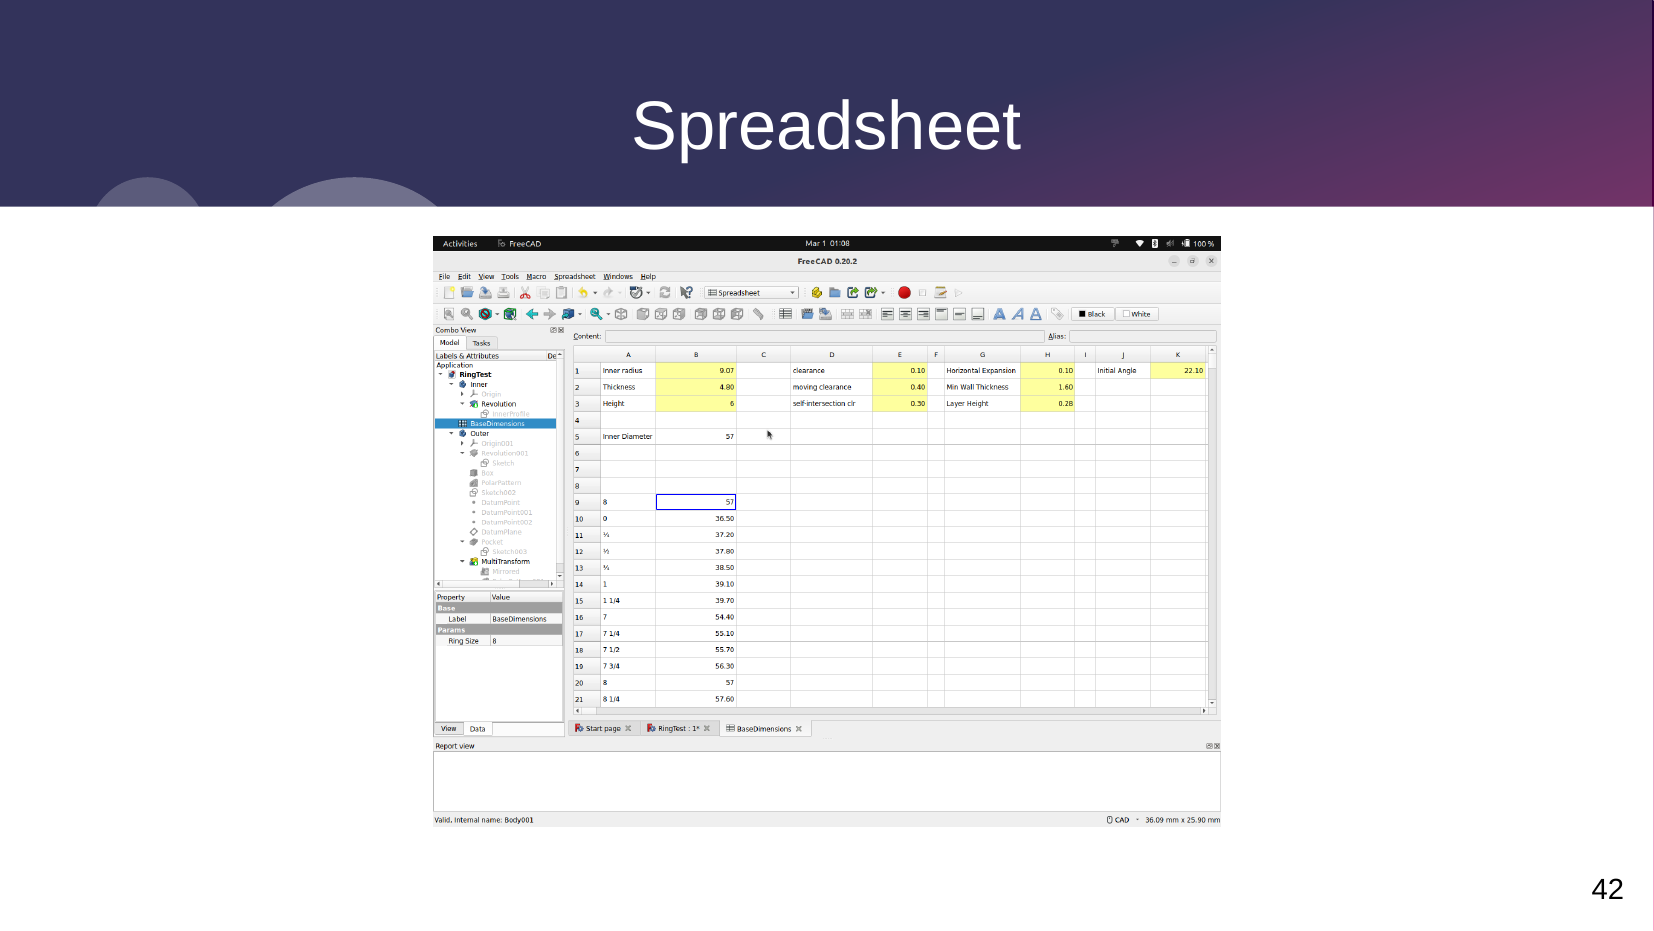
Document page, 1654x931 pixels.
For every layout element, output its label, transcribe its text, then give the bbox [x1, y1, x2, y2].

picture [433, 236, 1221, 827]
title Spreadsheet [88, 44, 1565, 207]
